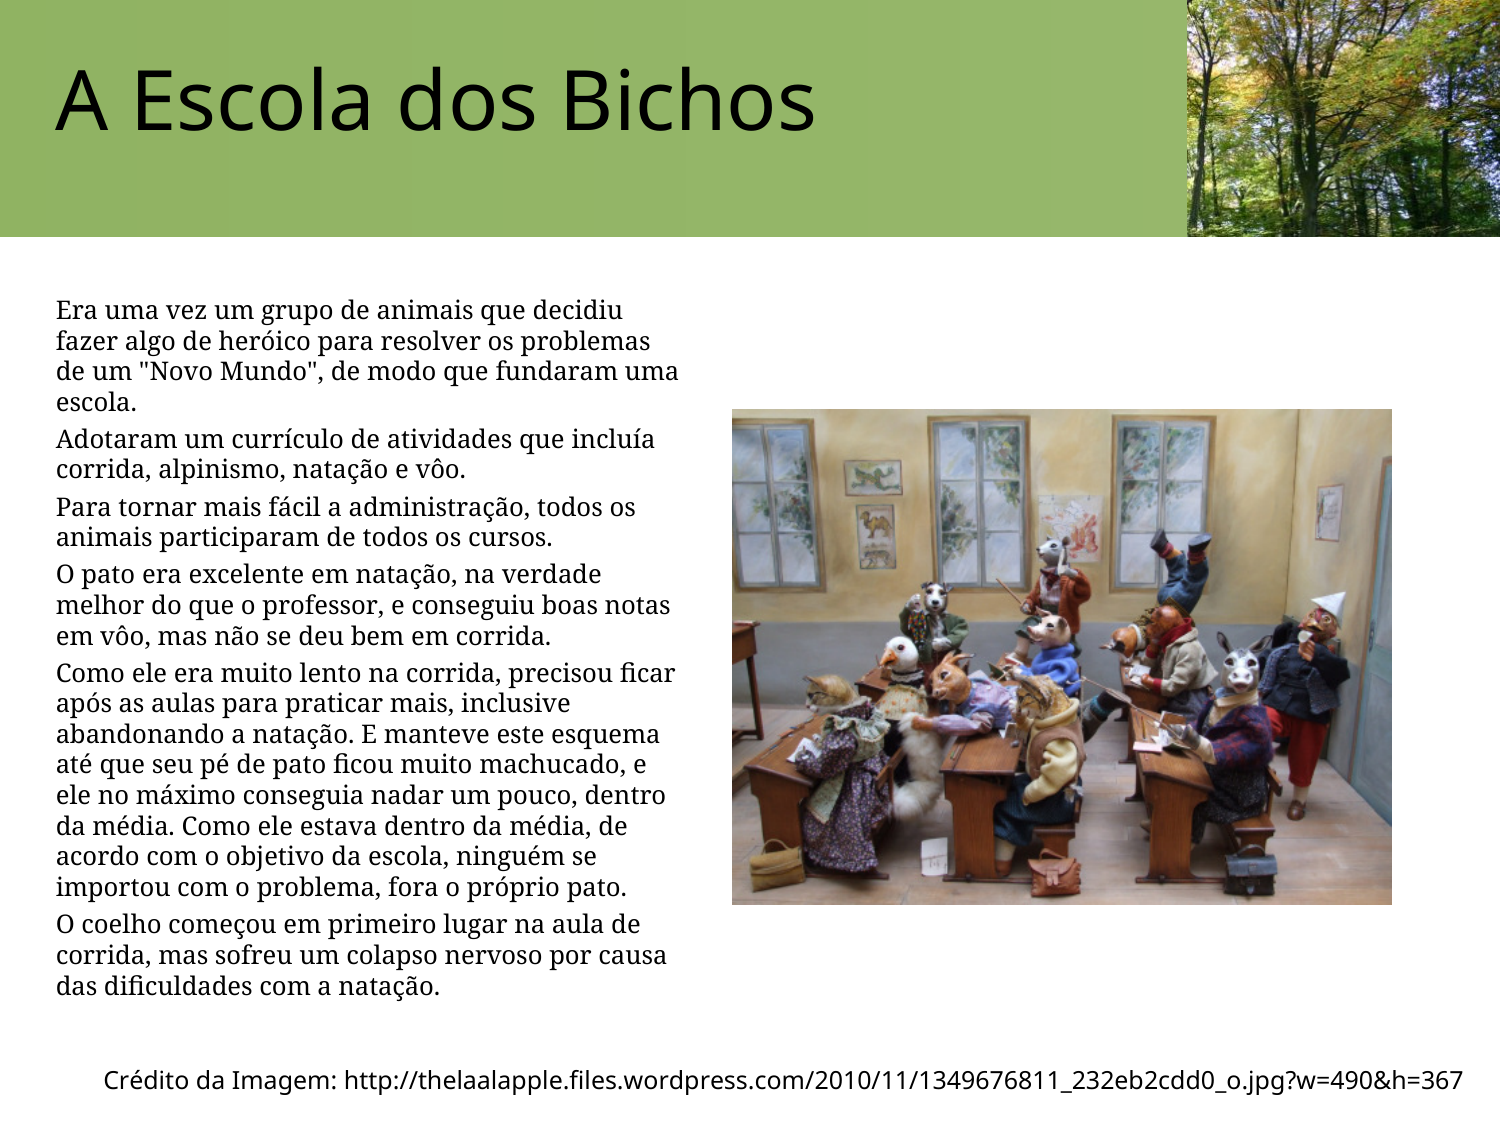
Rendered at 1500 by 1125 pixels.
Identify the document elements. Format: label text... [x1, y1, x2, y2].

list Era uma vez um grupo de animais que decidiu fazer algo de heróico para resolver os problemas de um "Novo Mundo", de modo que fundaram uma escola. Adotaram um currículo de atividades que incluía corrida, alpinismo, natação e vôo. Para tornar mais fácil a administração, todos os animais participaram de todos os cursos. O pato era excelente em natação, na verdade melhor do que o professor, e conseguiu boas notas em vôo, mas não se deu bem em corrida. Como ele era muito lento na corrida, precisou ficar após as aulas para praticar mais, inclusive abandonando a natação. E manteve este esquema até que seu pé de pato ficou muito machucado, e ele no máximo conseguia nadar um pouco, dentro da média. Como ele estava dentro da média, de acordo com o objetivo da escola, ninguém se importou com o problema, fora o próprio pato. O coelho começou em primeiro lugar na aula de corrida, mas sofreu um colapso nervoso por causa das dificuldades com a natação. [41, 286, 700, 1029]
picture [732, 409, 1392, 905]
picture [1187, 0, 1500, 237]
title A Escola dos Bichos [41, 21, 1164, 173]
text_box Crédito da Imagem: http://thelaalapple.files.wordpress.com/2010/11/1349676811_232eb2cdd0_o.jpg?w=490&h=367 [88, 1057, 1350, 1102]
